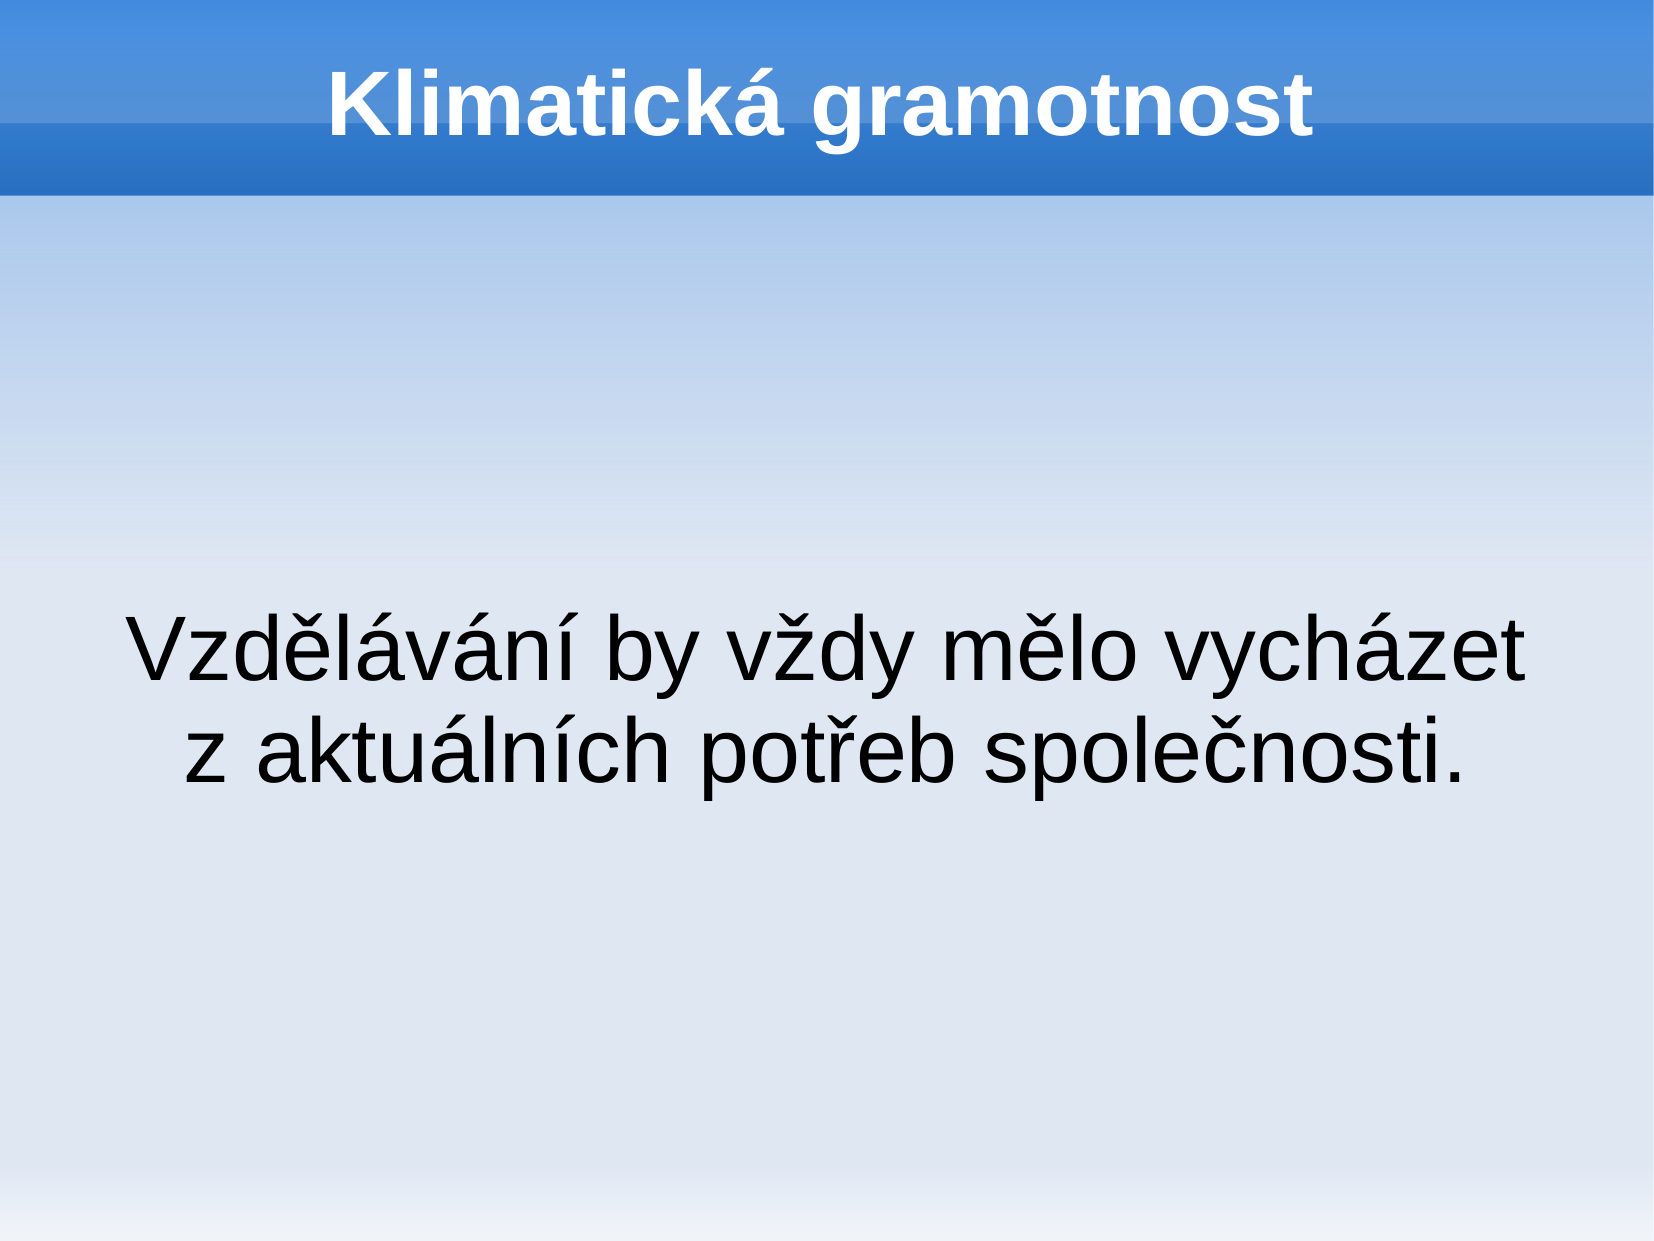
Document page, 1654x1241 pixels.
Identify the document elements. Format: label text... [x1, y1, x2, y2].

picture [0, 0, 1654, 1241]
subtitle Vzdělávání by vždy mělo vycházet z aktuálních potřeb společnosti. [82, 290, 1571, 1109]
title Klimatická gramotnost [76, 0, 1565, 208]
